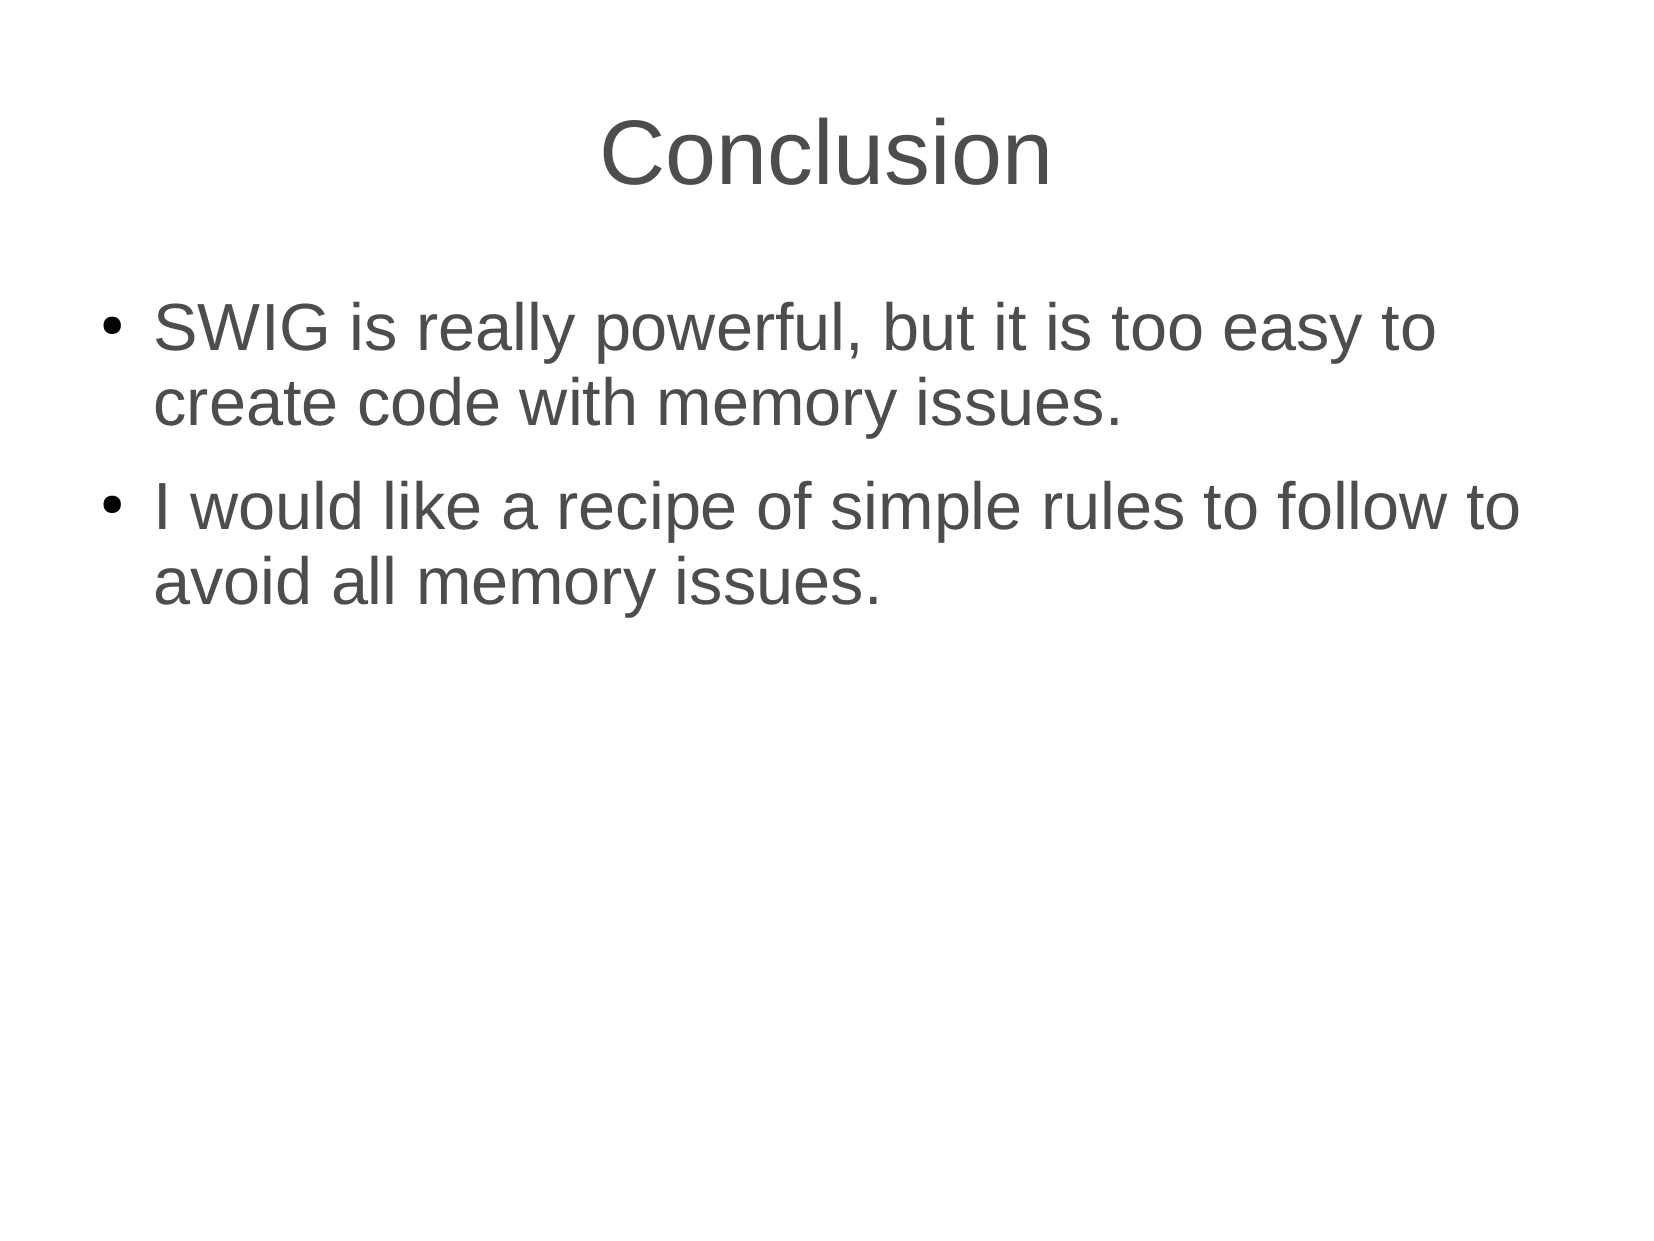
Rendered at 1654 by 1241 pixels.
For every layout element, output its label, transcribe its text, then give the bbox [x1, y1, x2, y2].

title Conclusion [82, 49, 1571, 257]
list SWIG is really powerful, but it is too easy to create code with memory issues. I would like a recipe of simple rules to follow to avoid all memory issues. [82, 290, 1571, 1010]
